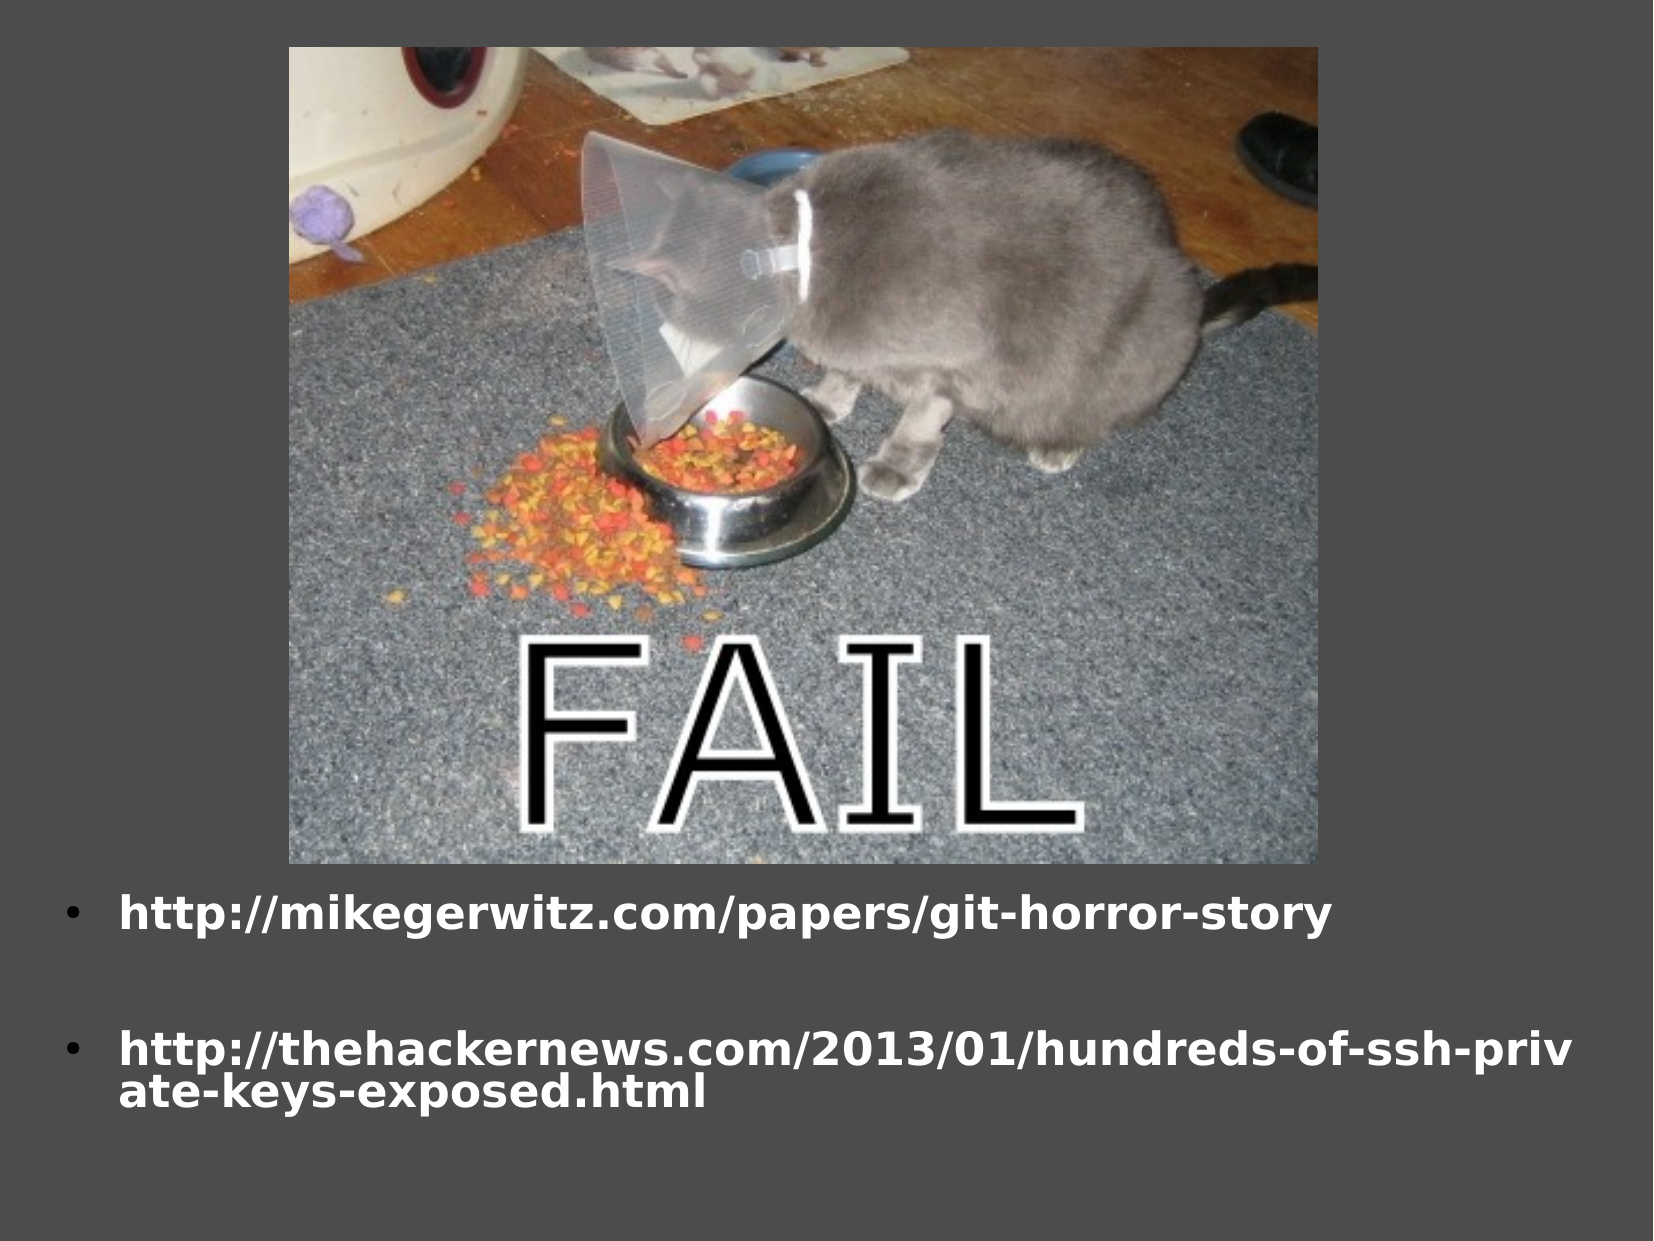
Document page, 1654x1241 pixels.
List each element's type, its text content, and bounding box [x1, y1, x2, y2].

picture [289, 47, 1318, 864]
list http://mikegerwitz.com/papers/git-horror-story http://thehackernews.com/2013/01/hundreds-of-ssh-private-keys-exposed.html [47, 886, 1598, 1241]
